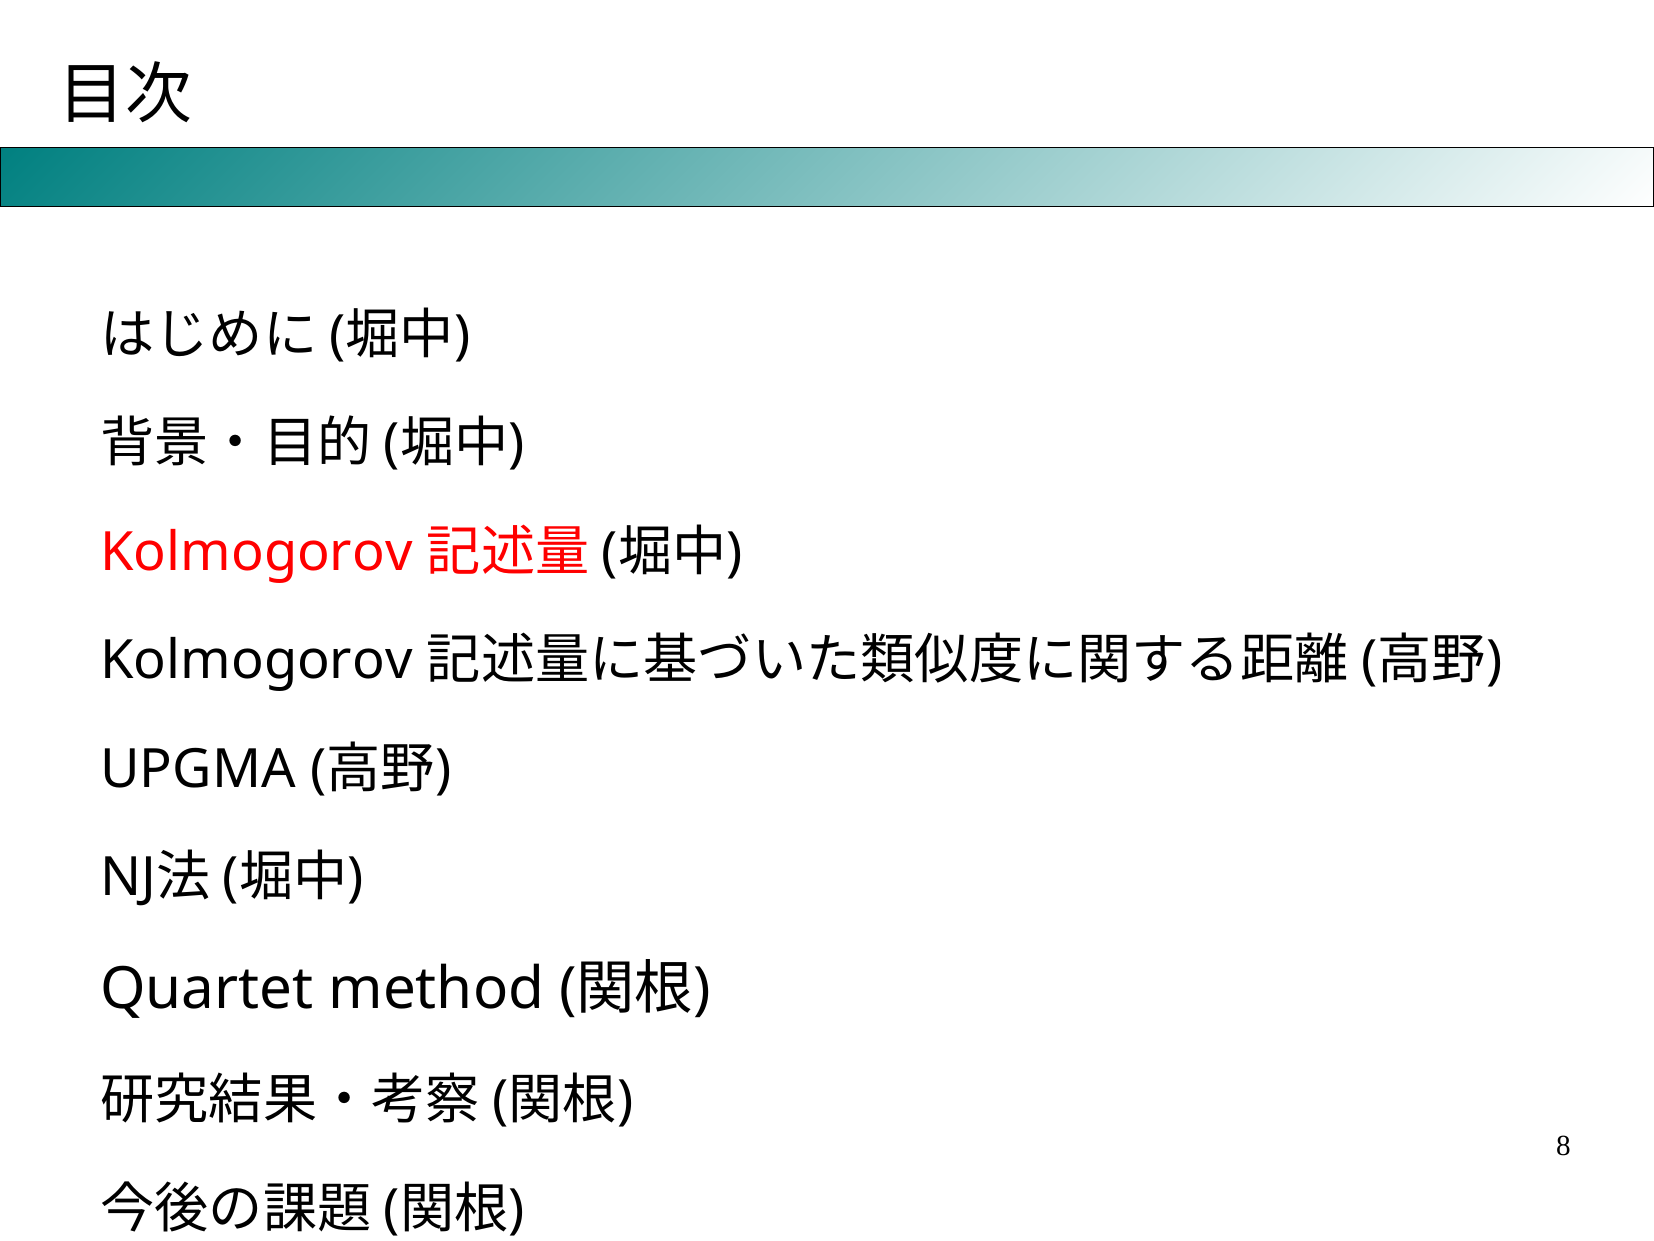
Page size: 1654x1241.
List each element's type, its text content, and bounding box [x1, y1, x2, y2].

title 目次 [59, 29, 1548, 148]
list はじめに (堀中) 背景・目的 (堀中) Kolmogorov 記述量 (堀中) Kolmogorov 記述量に基づいた類似度に関する距離 (高野) UPGMA (高野) NJ法 (堀中) Quartet method (関根) 研究結果・考察 (関根) 今後の課題 (関根) [82, 290, 1571, 1109]
